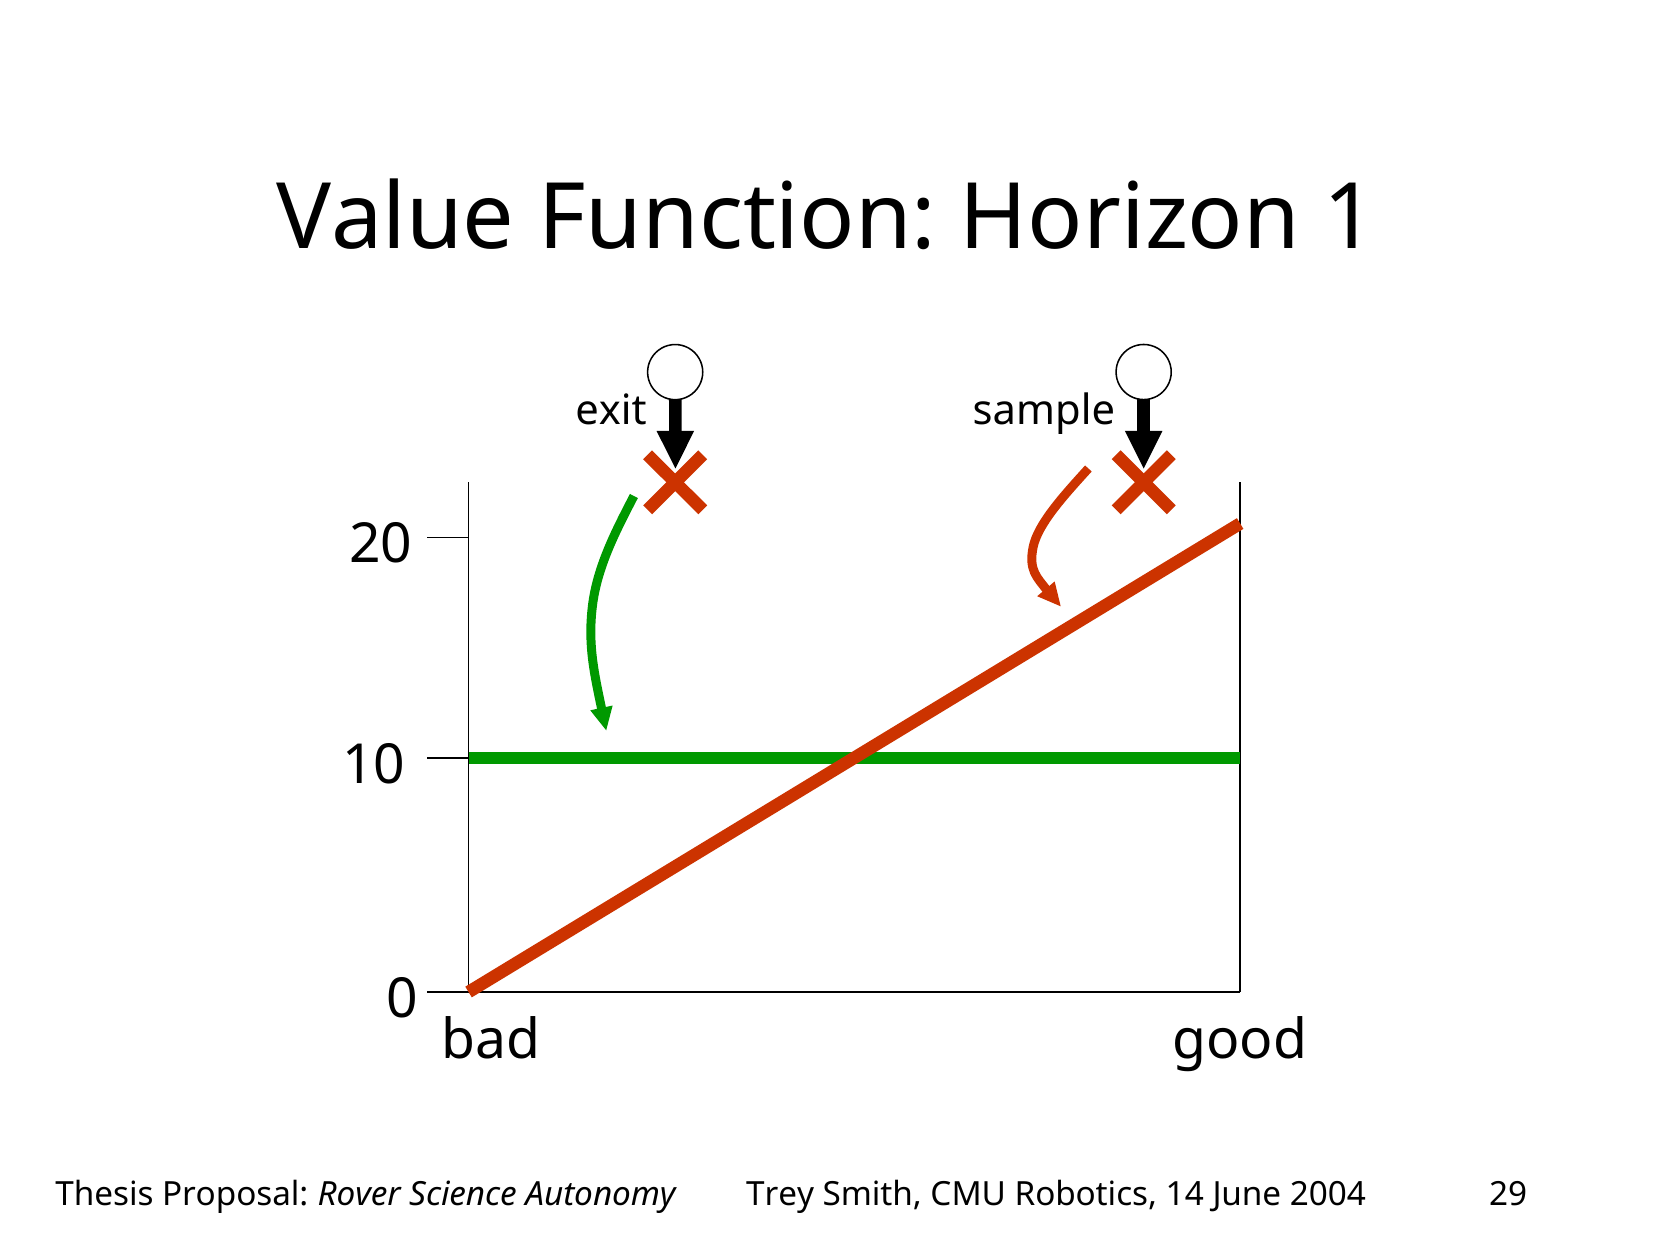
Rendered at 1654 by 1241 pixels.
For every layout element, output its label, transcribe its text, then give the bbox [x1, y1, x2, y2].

text_box 20 [303, 496, 428, 581]
text_box sample [923, 372, 1130, 446]
text_box bad [427, 992, 553, 1077]
text_box 10 [316, 716, 421, 801]
text_box good [1157, 992, 1368, 1077]
text_box exit [537, 372, 662, 446]
text_box [1116, 344, 1172, 400]
text_box 0 [369, 950, 433, 1035]
title Value Function: Horizon 1 [124, 110, 1530, 317]
text_box [647, 344, 703, 400]
